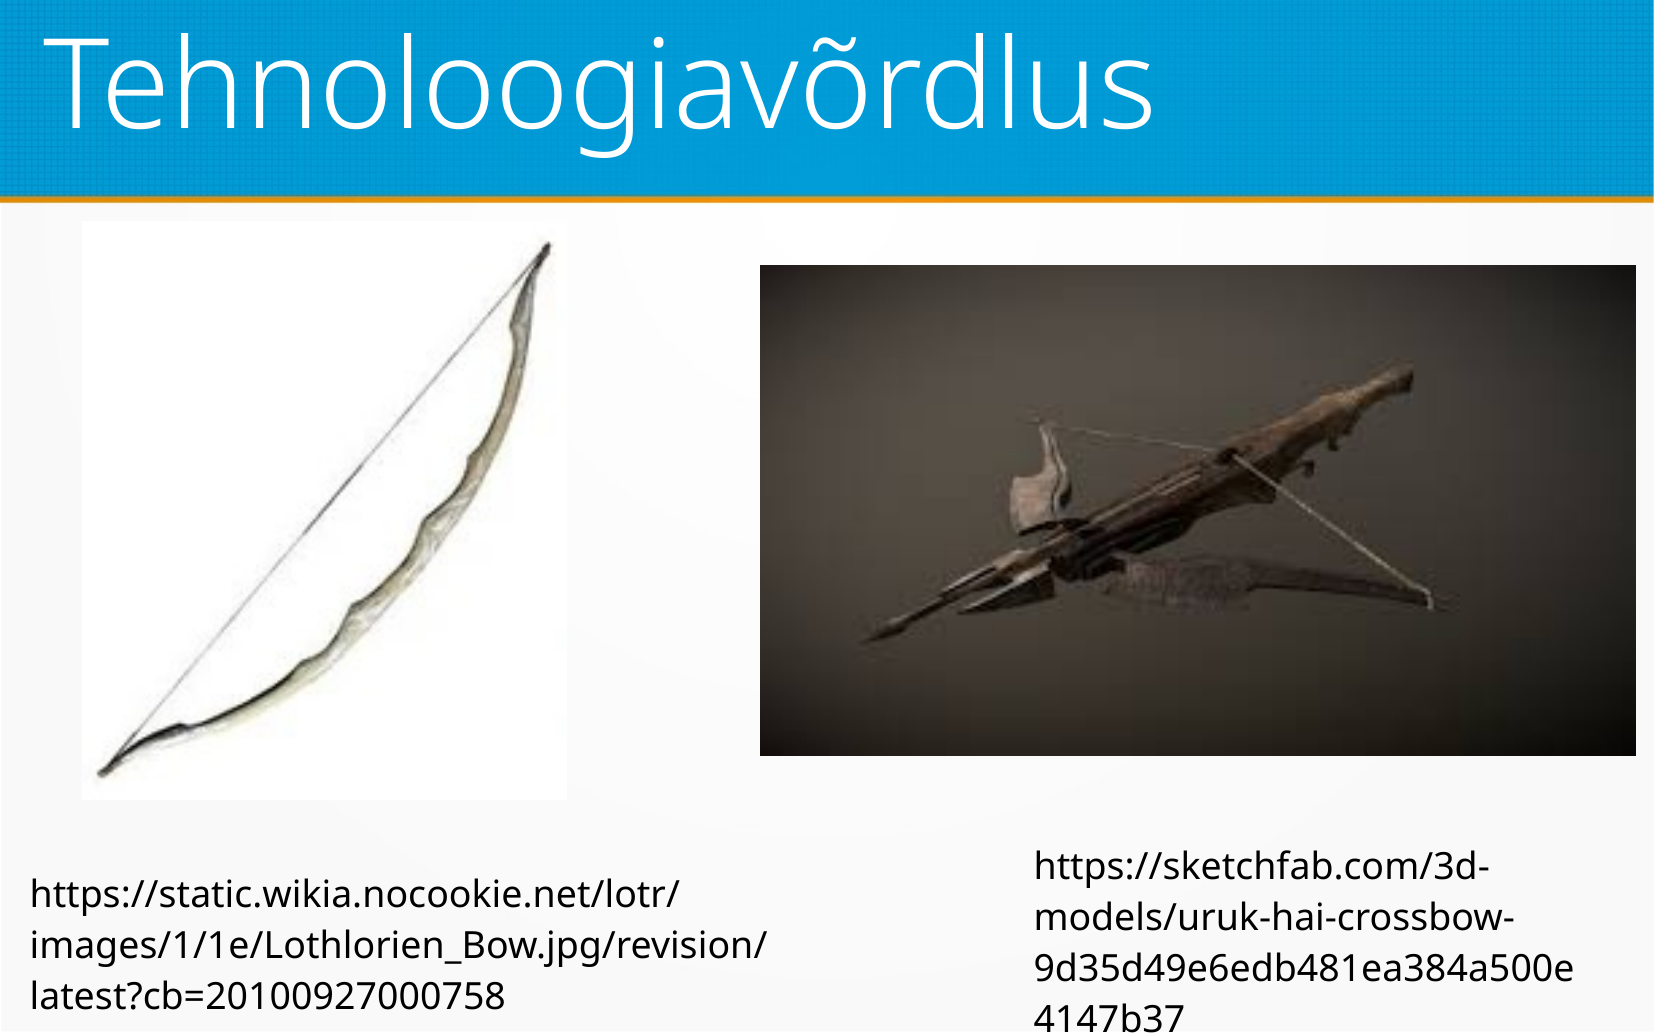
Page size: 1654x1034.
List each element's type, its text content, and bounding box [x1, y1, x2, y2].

text_box https://static.wikia.nocookie.net/lotr/images/1/1e/Lothlorien_Bow.jpg/revision/latest?cb=20100927000758 [23, 838, 813, 1034]
picture [0, 195, 1654, 1034]
title Tehnoloogiavõrdlus [43, 0, 1619, 166]
text_box https://sketchfab.com/3d-models/uruk-hai-crossbow-9d35d49e6edb481ea384a500e4147b37 [1027, 836, 1595, 1034]
